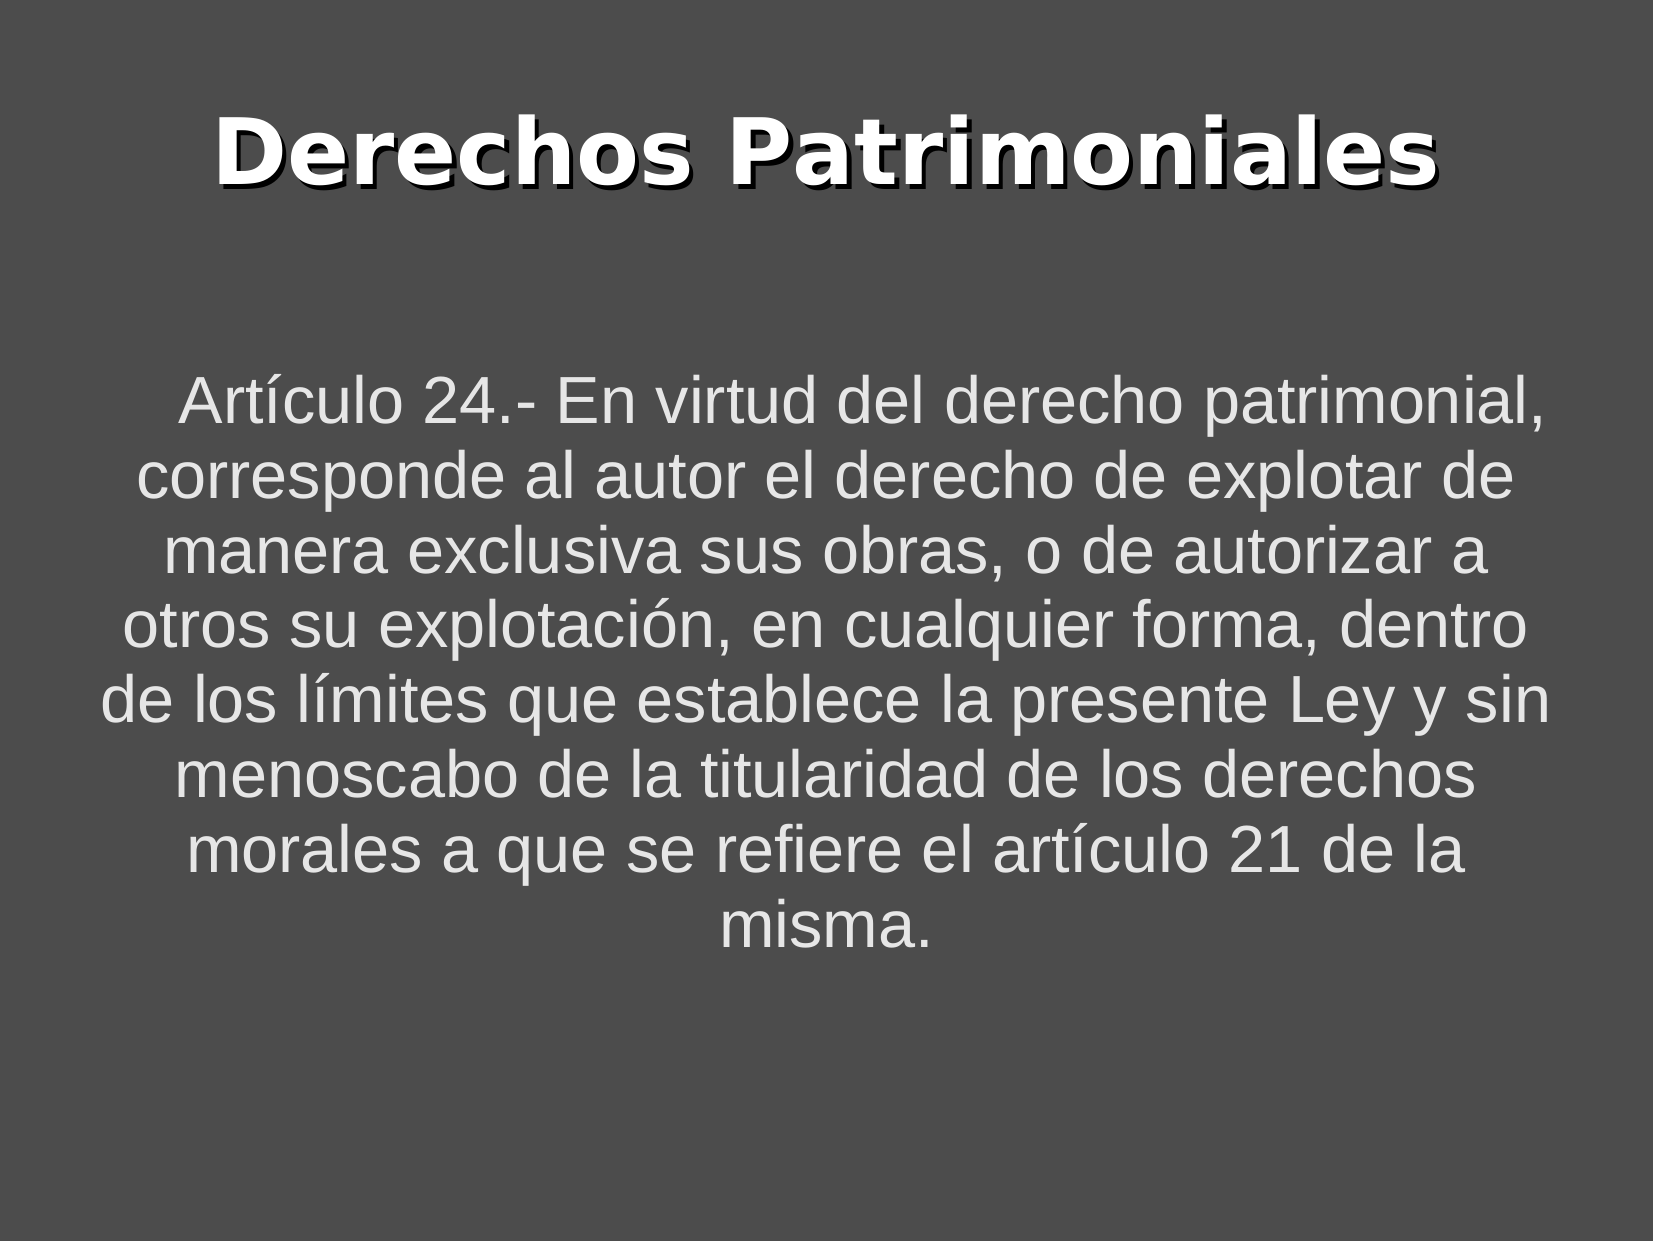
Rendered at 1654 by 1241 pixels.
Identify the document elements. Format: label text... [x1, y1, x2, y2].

subtitle Artículo 24.- En virtud del derecho patrimonial, corresponde al autor el derecho de explotar de manera exclusiva sus obras, o de autorizar a otros su explotación, en cualquier forma, dentro de los límites que establece la presente Ley y sin menoscabo de la titularidad de los derechos morales a que se refiere el artículo 21 de la misma. [82, 297, 1571, 1102]
title Derechos Patrimoniales [82, 56, 1571, 250]
